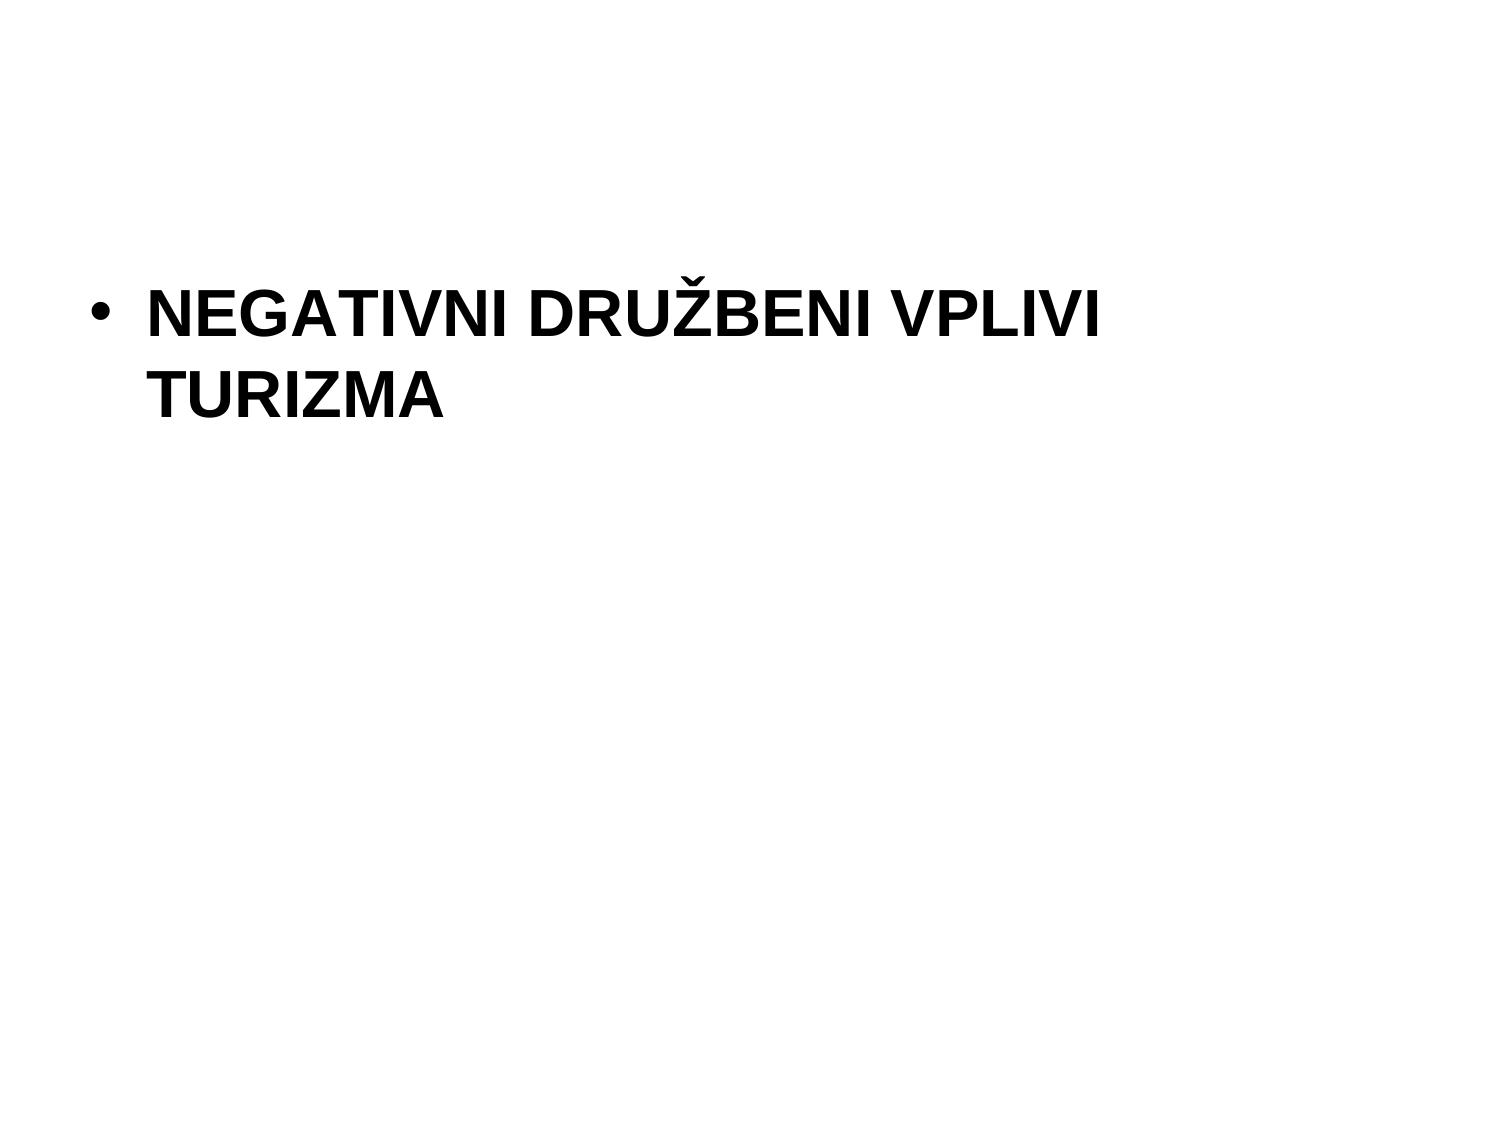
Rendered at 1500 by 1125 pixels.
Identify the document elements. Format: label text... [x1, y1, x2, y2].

list NEGATIVNI DRUŽBENI VPLIVI TURIZMA [75, 262, 1426, 1006]
